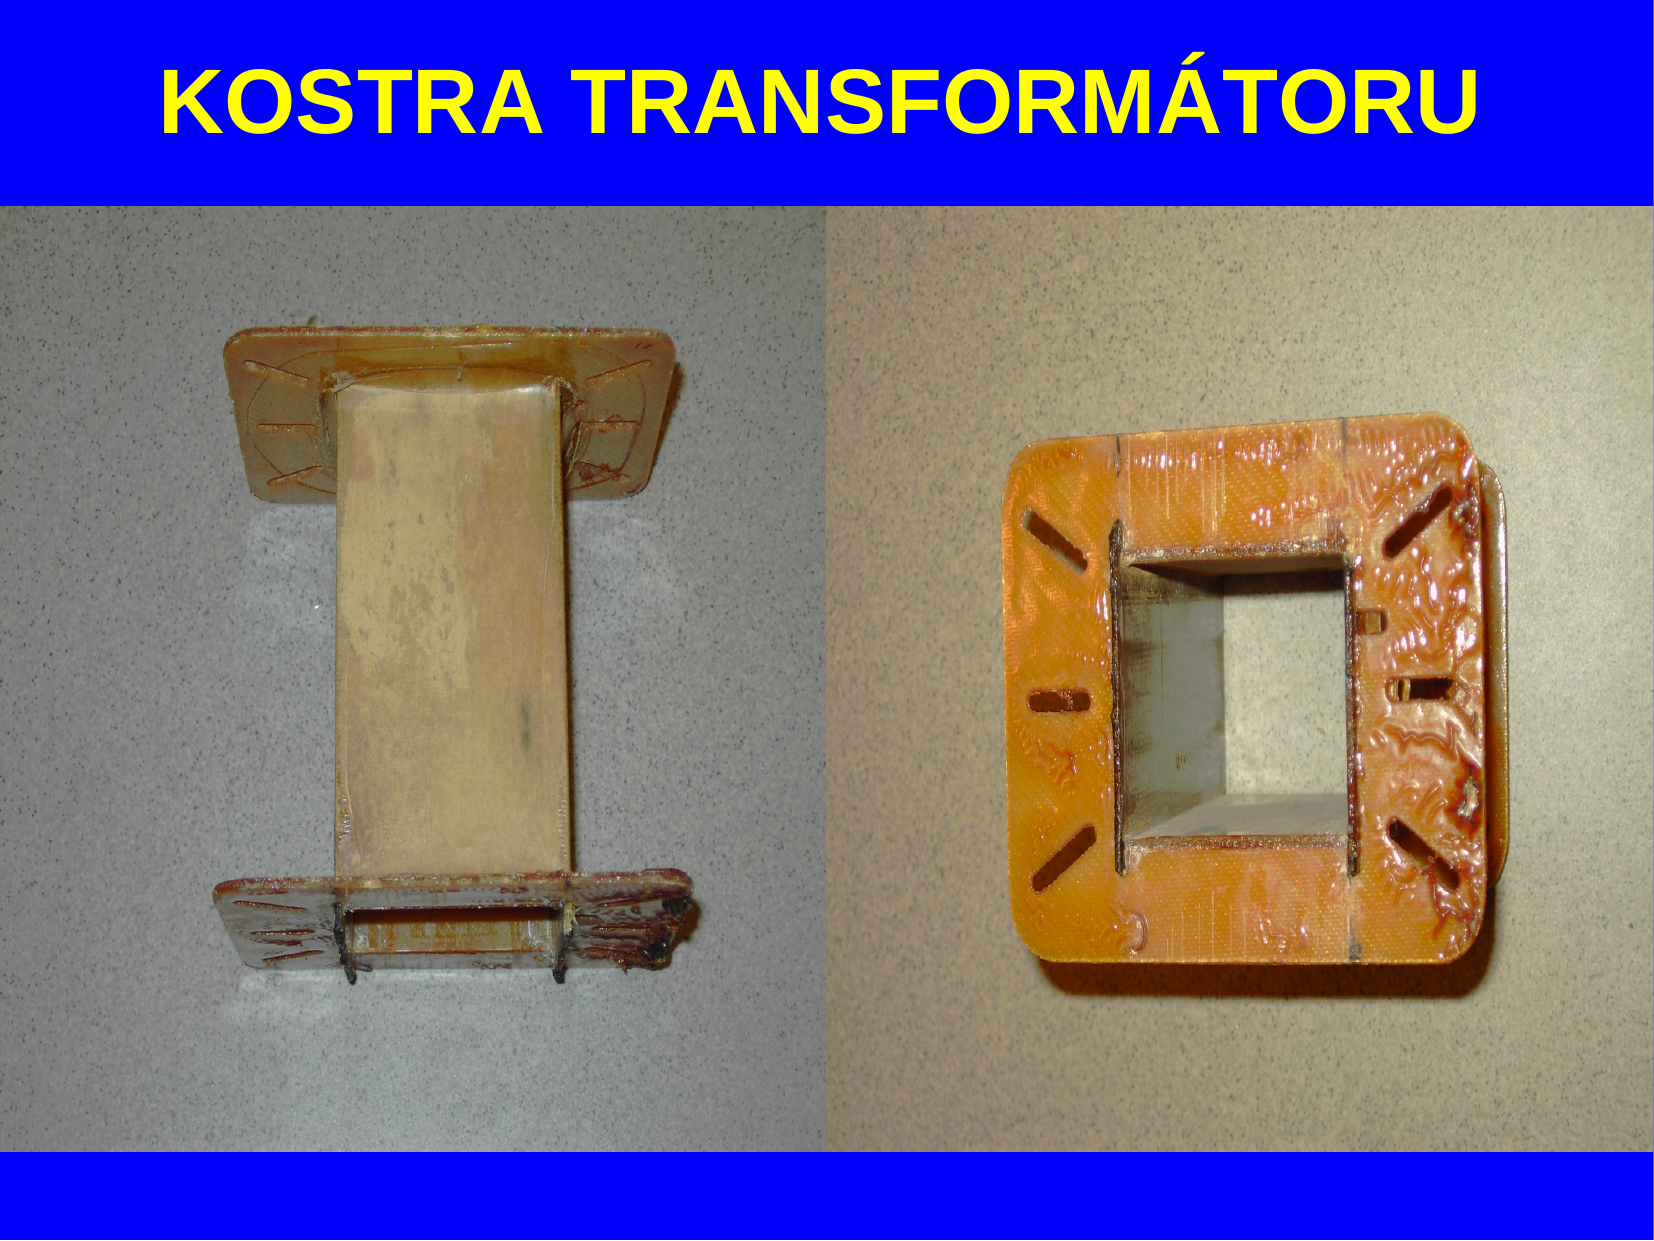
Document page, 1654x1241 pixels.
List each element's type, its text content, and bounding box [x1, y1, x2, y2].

title KOSTRA TRANSFORMÁTORU [76, 0, 1565, 193]
picture [0, 206, 1654, 1152]
